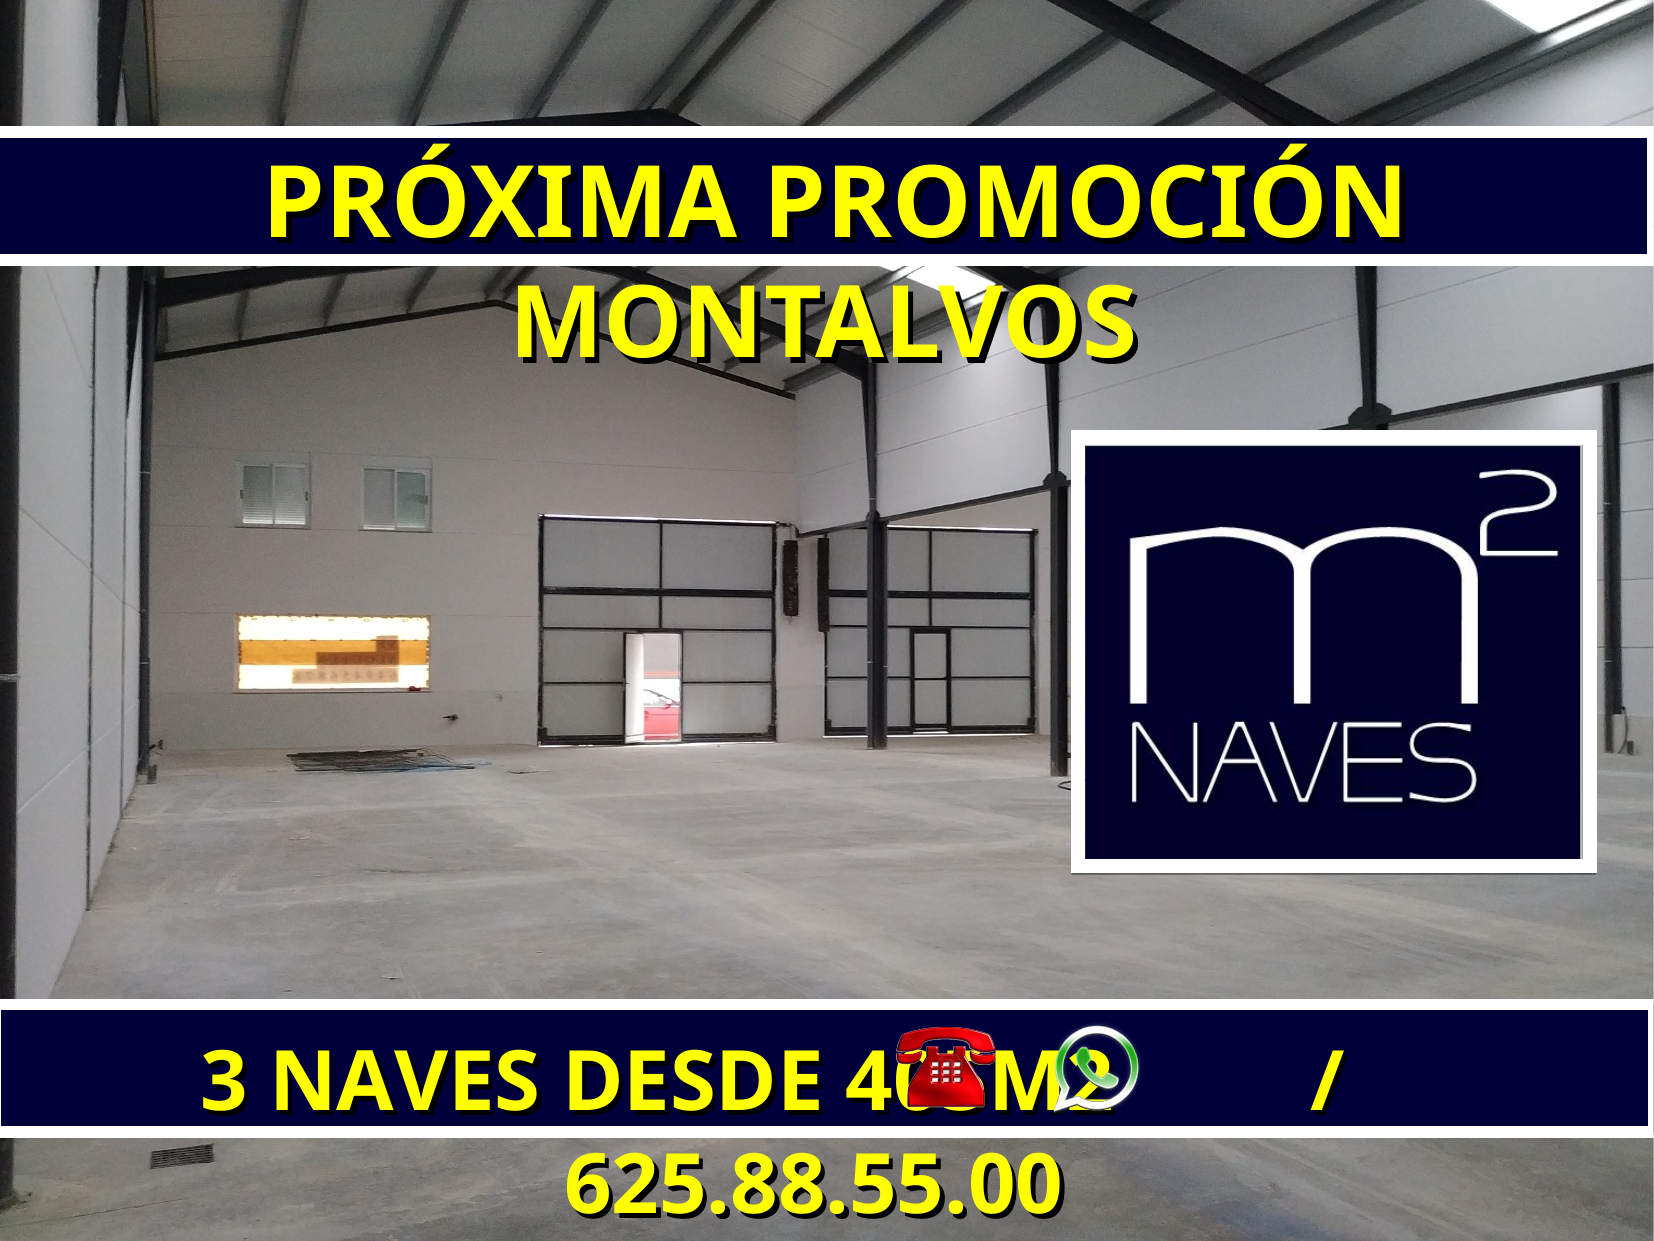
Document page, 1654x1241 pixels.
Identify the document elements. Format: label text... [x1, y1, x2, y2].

title PRÓXIMA PROMOCIÓN MONTALVOS [0, 132, 1653, 260]
picture [0, 1138, 1654, 1241]
picture [884, 1004, 1180, 1133]
picture [0, 266, 1654, 999]
text_box 3 NAVES DESDE 405M2 / 625.88.55.00 [0, 1004, 884, 1133]
text_box 3 NAVES DESDE 405M2 / 625.88.55.00 [1013, 1004, 1654, 1133]
picture [0, 0, 1654, 126]
